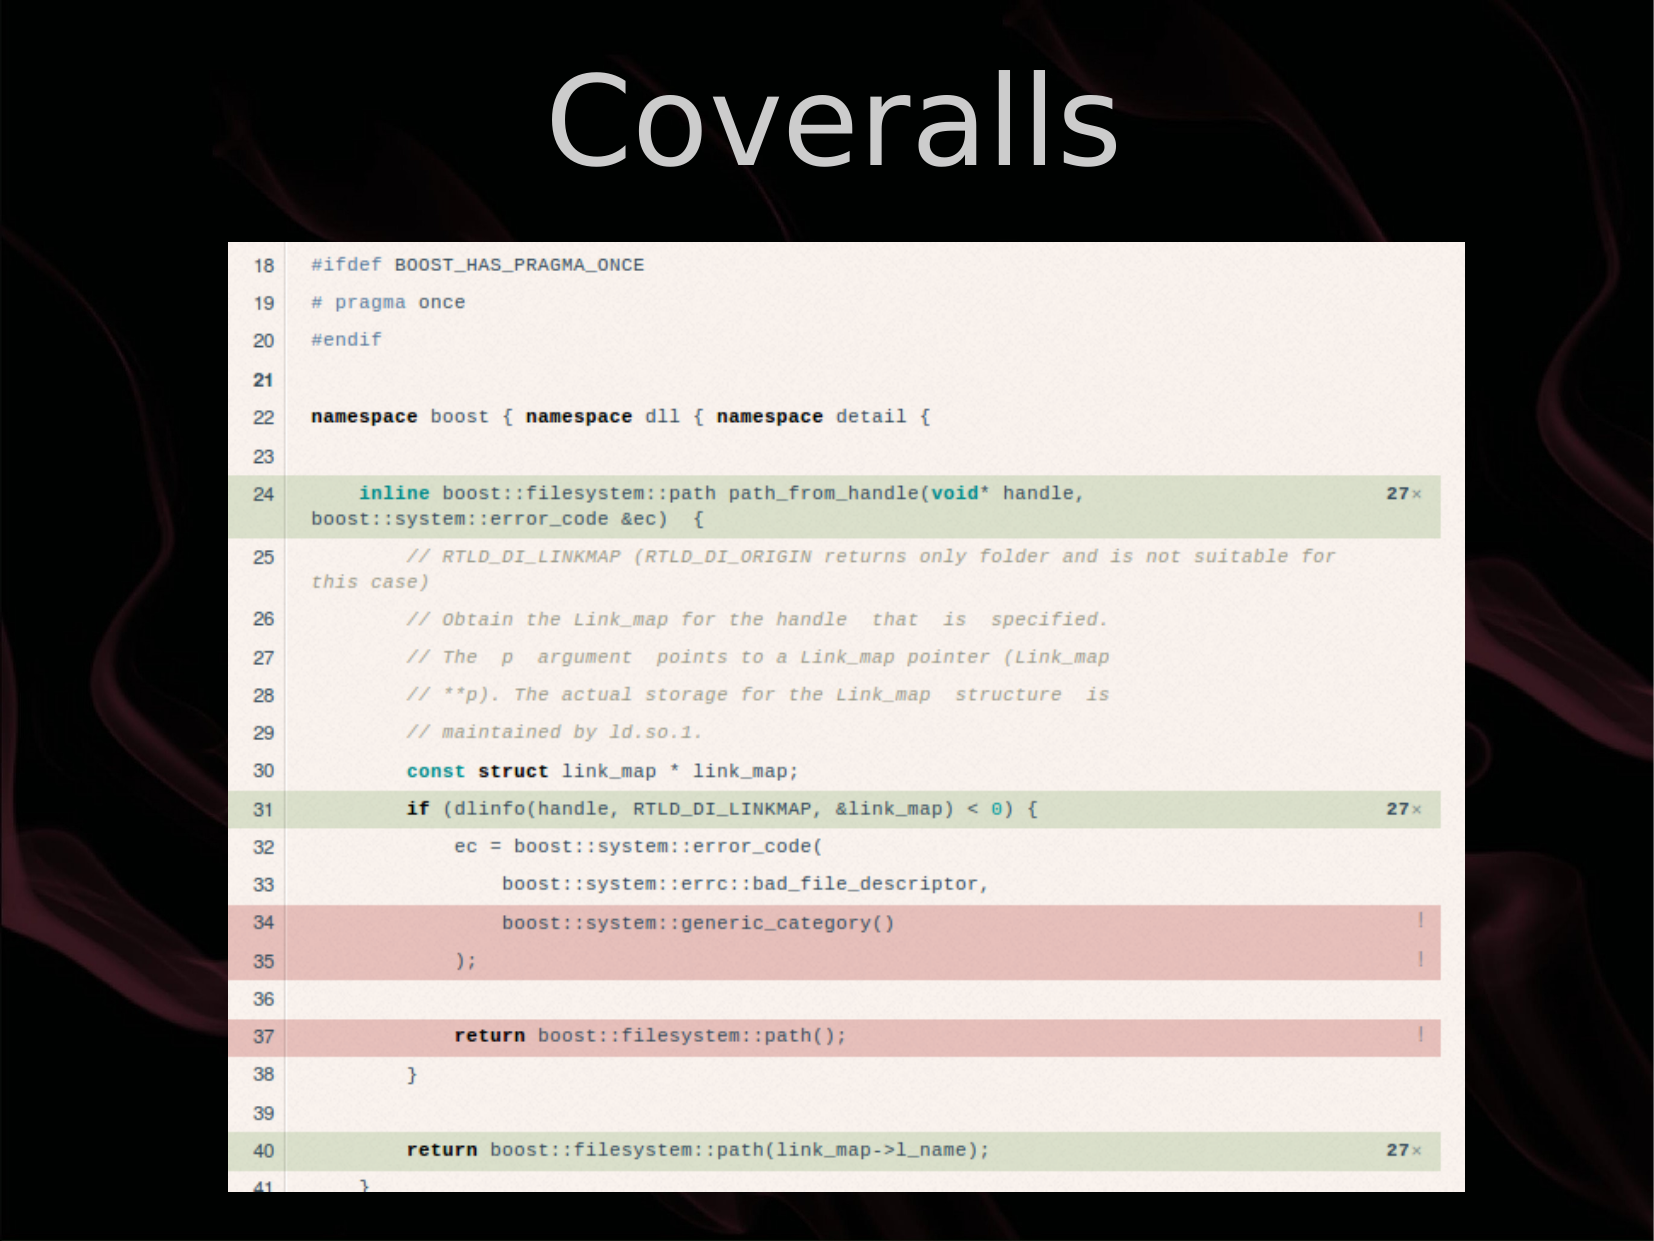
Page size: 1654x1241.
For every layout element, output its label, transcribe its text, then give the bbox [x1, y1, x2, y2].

title Coveralls [90, 45, 1579, 200]
picture [0, 0, 1654, 1241]
